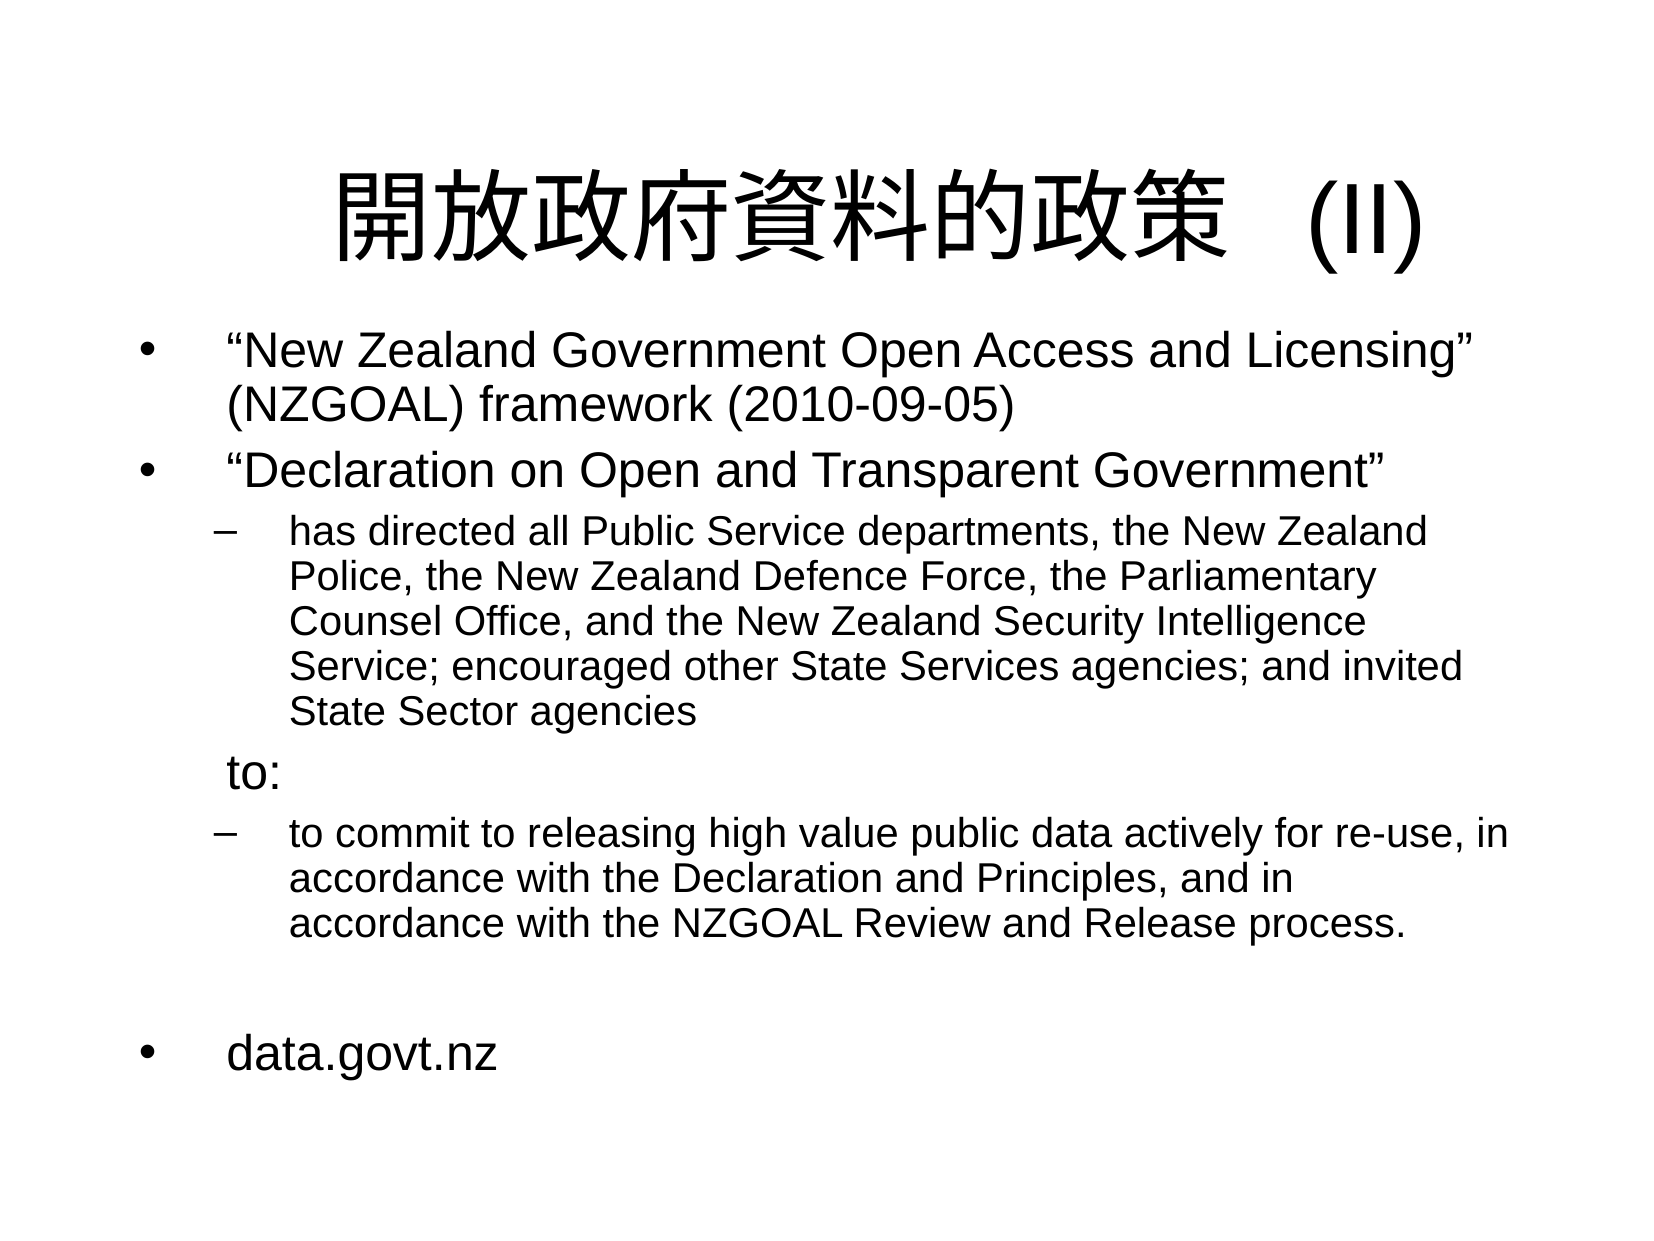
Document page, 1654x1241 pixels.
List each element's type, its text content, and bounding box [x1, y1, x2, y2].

title 開放政府資料的政策 (II) [124, 72, 1599, 355]
list “New Zealand Government Open Access and Licensing” (NZGOAL) framework (2010-09-05) “Declaration on Open and Transparent Government” has directed all Public Service departments, the New Zealand Police, the New Zealand Defence Force, the Parliamentary Counsel Office, and the New Zealand Security Intelligence Service; encouraged other State Services agencies; and invited State Sector agencies to: to commit to releasing high value public data actively for re-use, in accordance with the Declaration and Principles, and in accordance with the NZGOAL Review and Release process. data.govt.nz [124, 316, 1530, 1202]
